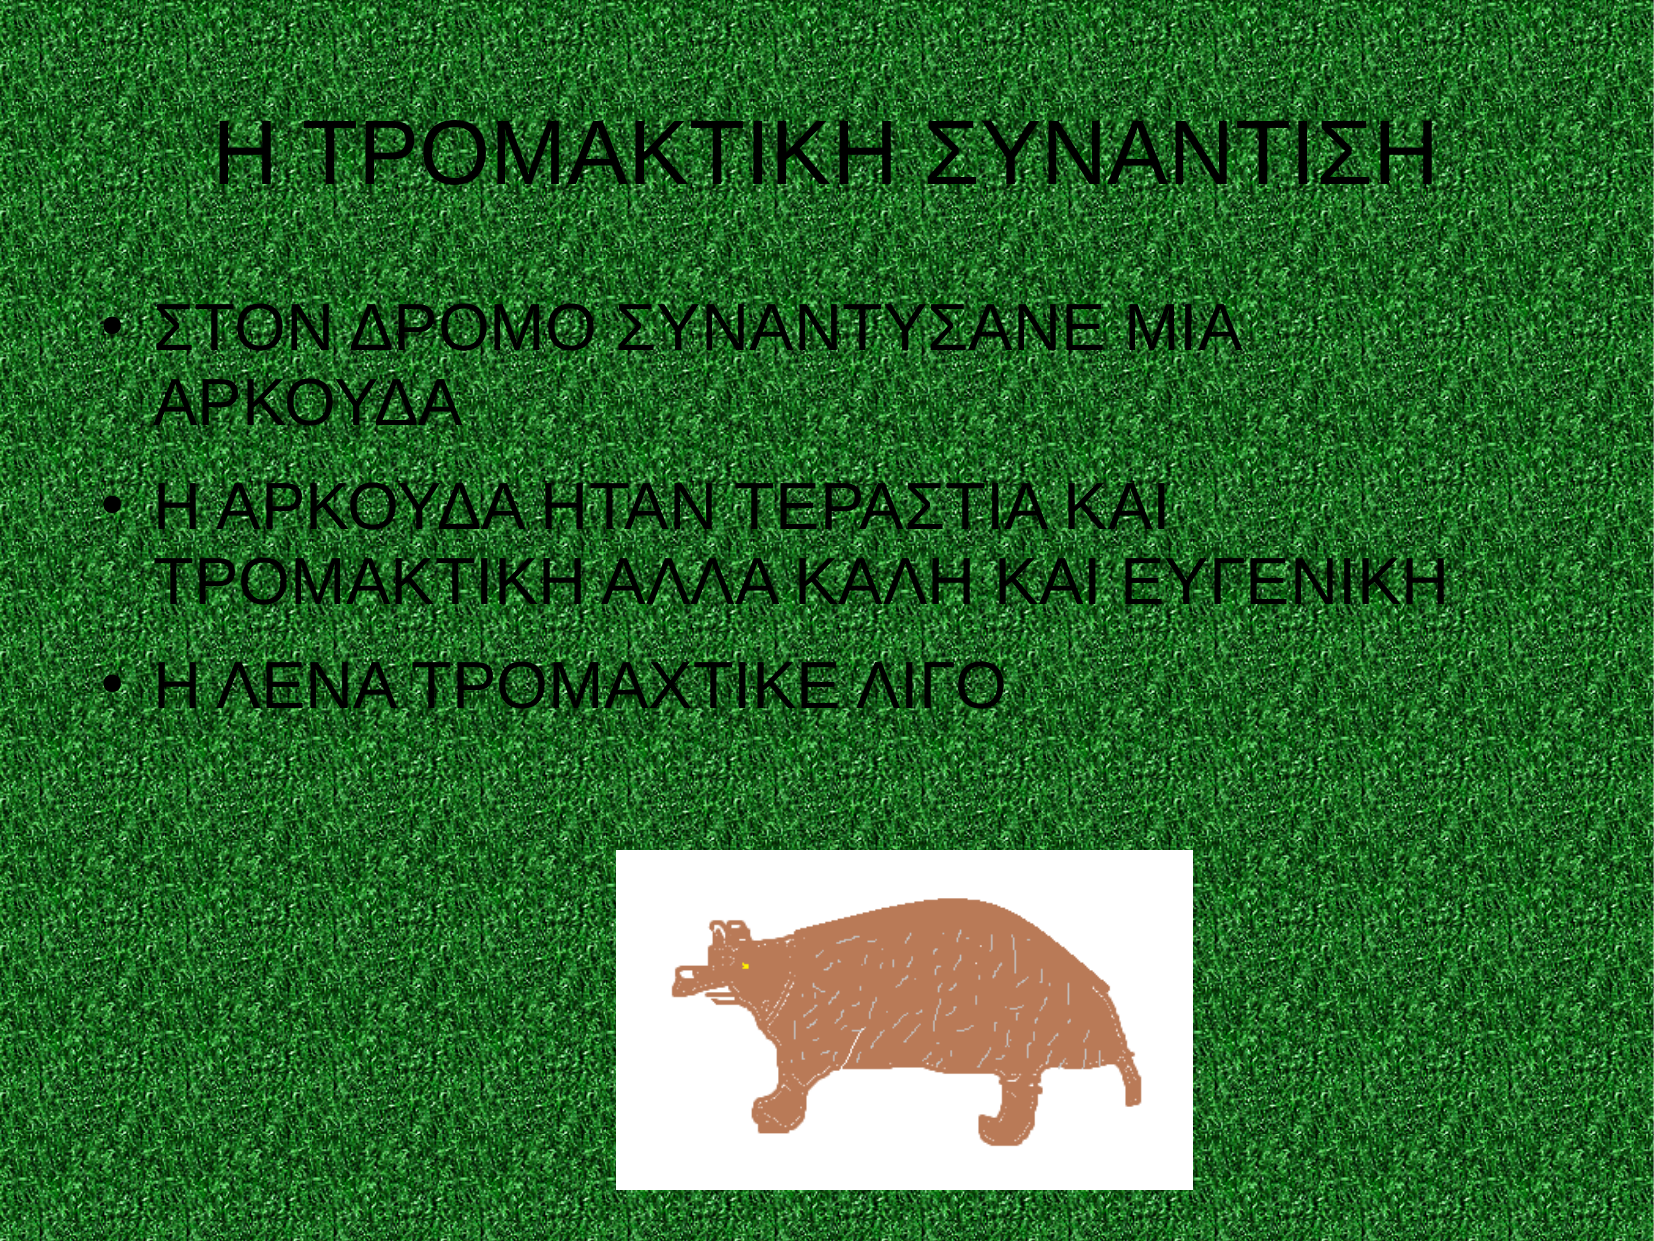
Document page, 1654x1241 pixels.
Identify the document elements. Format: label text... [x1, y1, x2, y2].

title Η ΤΡΟΜΑΚΤΙΚΗ ΣΥΝΑΝΤΙΣΗ [82, 49, 1571, 257]
list ΣΤΟΝ ΔΡΟΜΟ ΣΥΝΑΝΤΥΣΑΝΕ ΜΙΑ ΑΡΚΟΥΔΑ Η ΑΡΚΟΥΔΑ ΗΤΑΝ ΤΕΡΑΣΤΙΑ ΚΑΙ ΤΡΟΜΑΚΤΙΚΗ ΑΛΛΑ ΚΑΛΗ ΚΑΙ ΕΥΓΕΝΙΚΗ Η ΛΕΝΑ ΤΡΟΜΑΧΤΙΚΕ ΛΙΓΟ [82, 290, 1538, 1010]
picture [0, 0, 1654, 1241]
